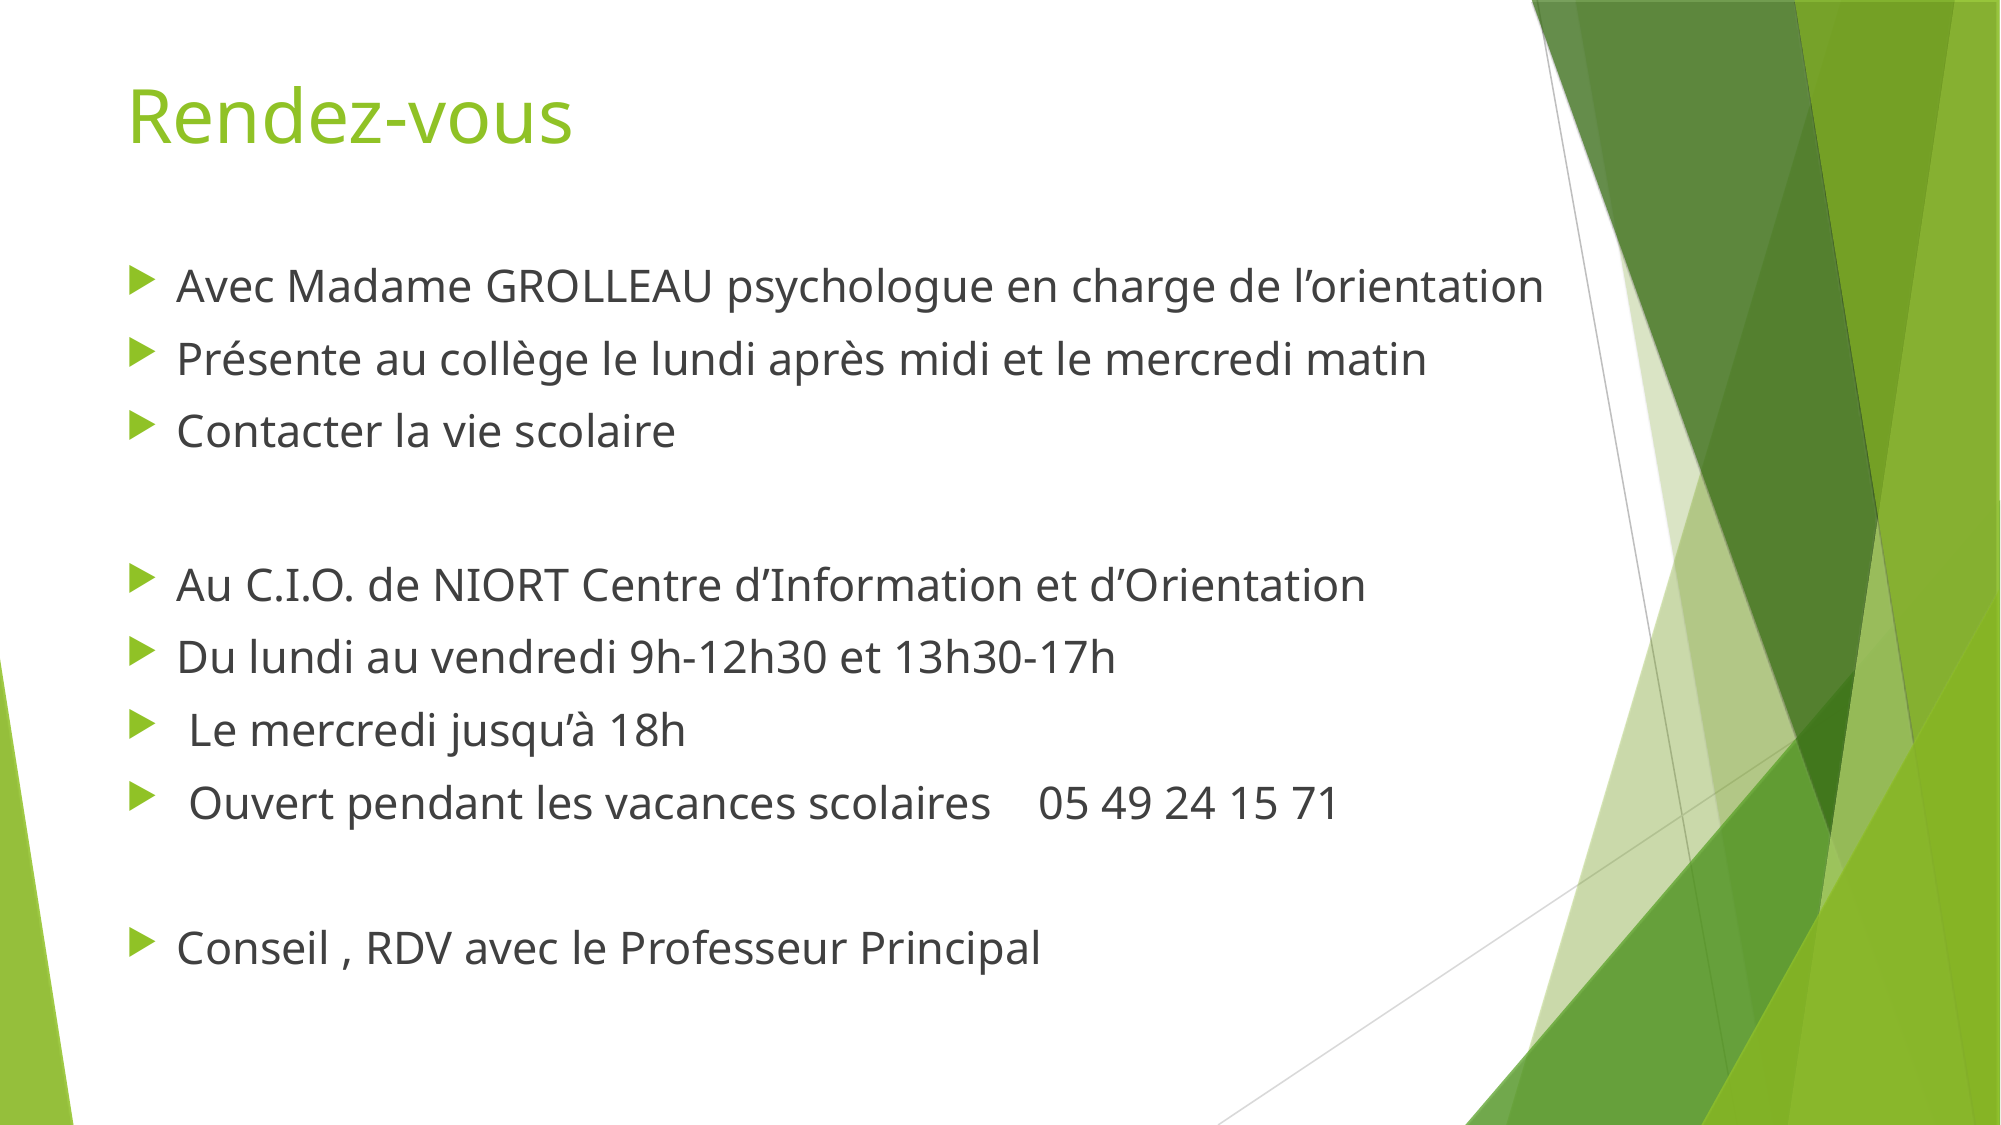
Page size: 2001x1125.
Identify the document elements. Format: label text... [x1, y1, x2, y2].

list Avec Madame GROLLEAU psychologue en charge de l’orientation Présente au collège le lundi après midi et le mercredi matin Contacter la vie scolaire Au C.I.O. de NIORT Centre d’Information et d’Orientation Du lundi au vendredi 9h-12h30 et 13h30-17h Le mercredi jusqu’à 18h Ouvert pendant les vacances scolaires 05 49 24 15 71 Conseil , RDV avec le Professeur Principal [111, 249, 1612, 991]
title Rendez-vous [111, 61, 1522, 212]
